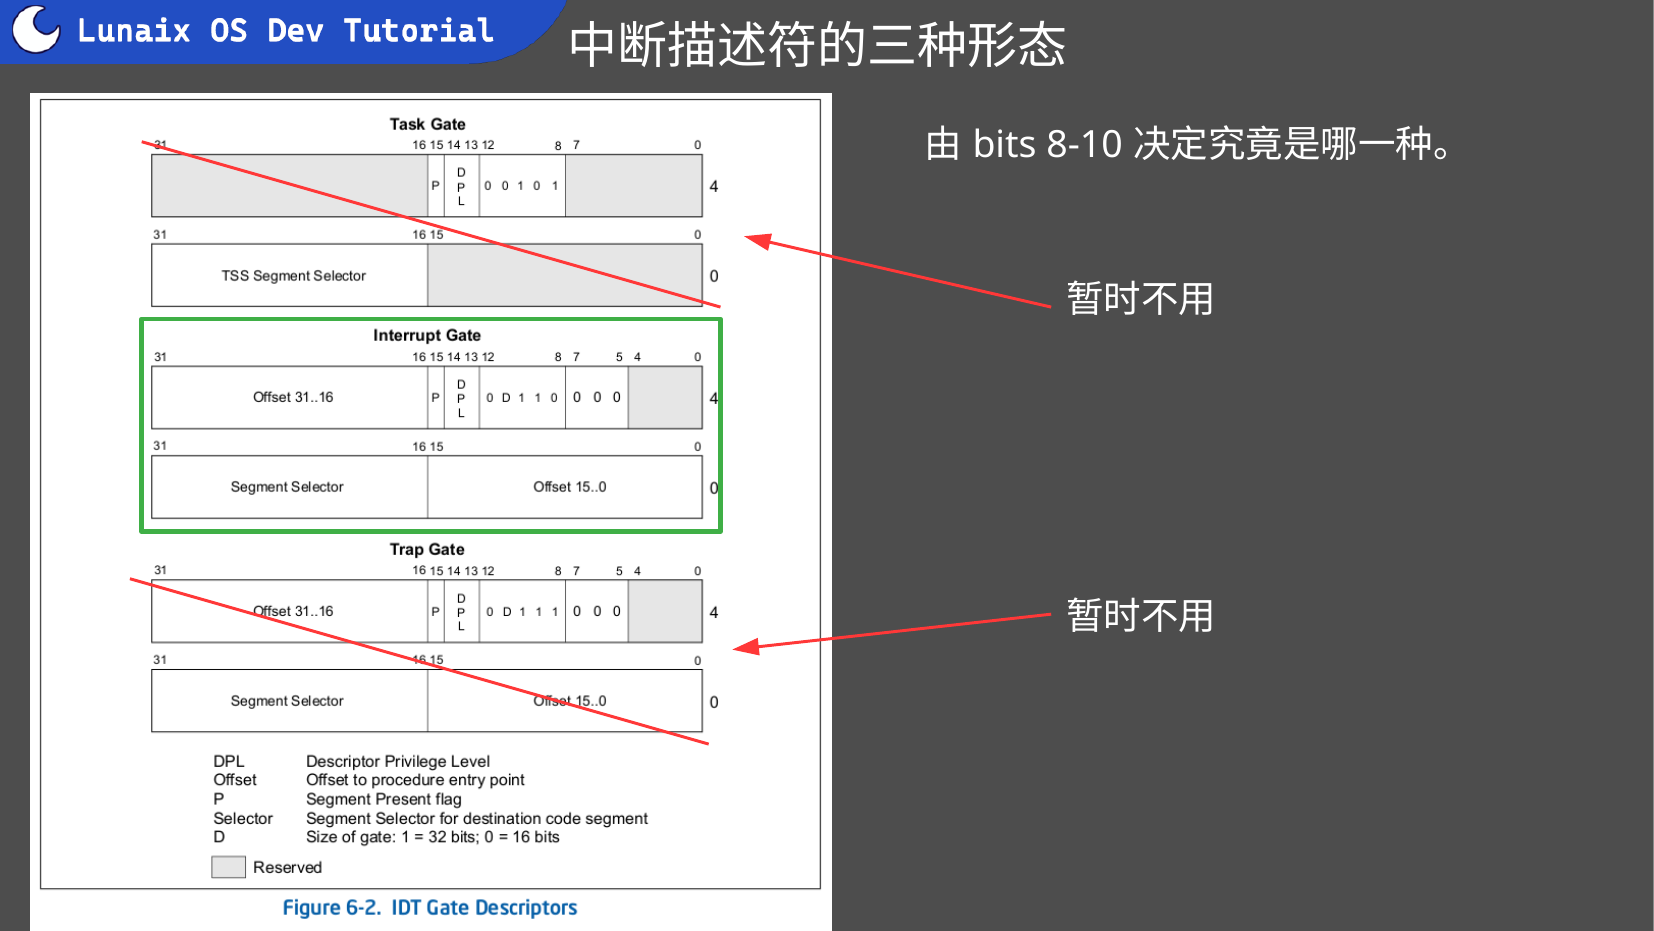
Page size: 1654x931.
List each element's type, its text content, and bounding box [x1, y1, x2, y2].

text_box 暂时不用 [1051, 578, 1453, 648]
picture [0, 0, 1654, 931]
title 中断描述符的三种形态 [566, 0, 1654, 83]
text_box 暂时不用 [1051, 261, 1453, 331]
text_box 由bits 8-10决定究竟是哪一种。 [909, 106, 1560, 176]
